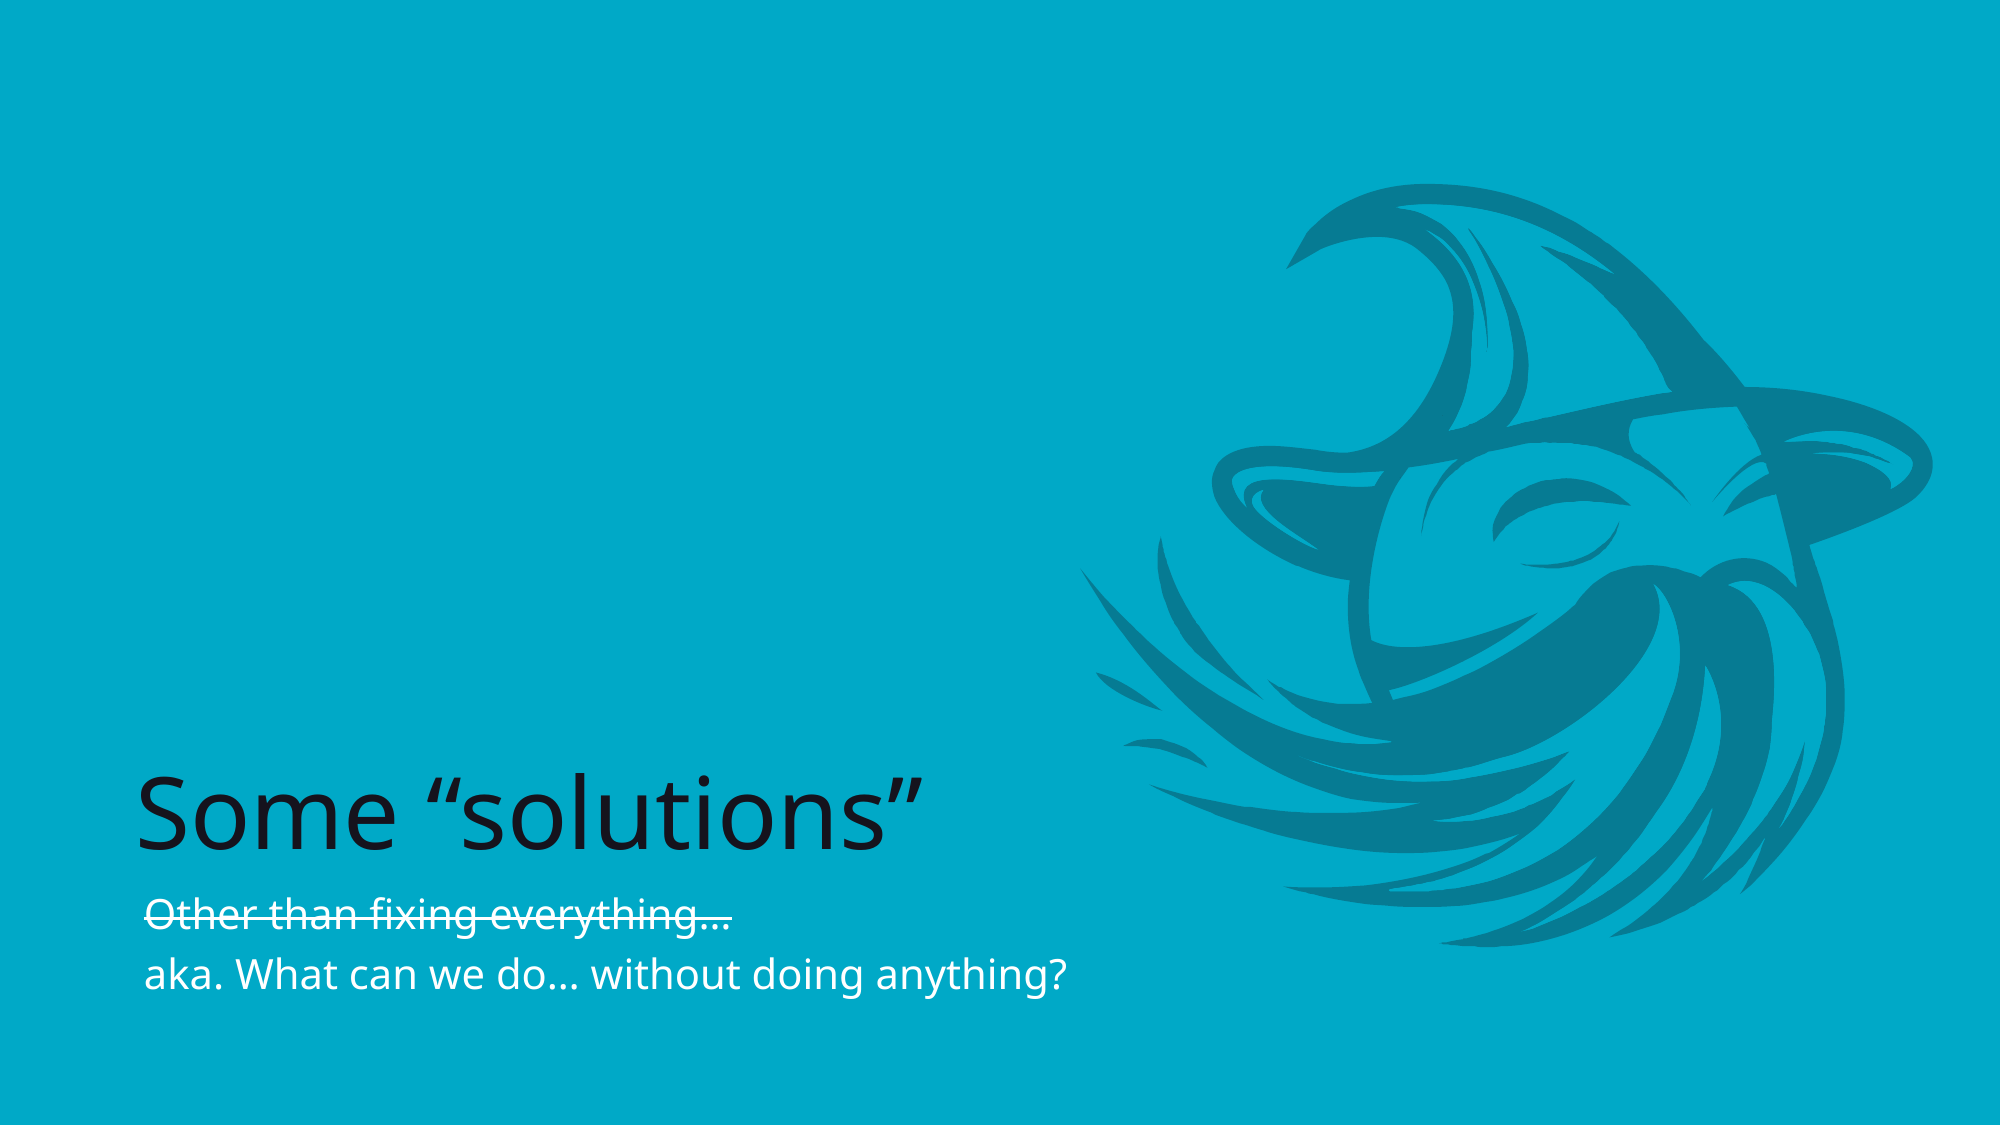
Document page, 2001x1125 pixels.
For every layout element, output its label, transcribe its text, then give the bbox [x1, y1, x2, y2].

list Some “solutions” [120, 696, 1766, 861]
list Other than fixing everything… aka. What can we do… without doing anything? [120, 861, 1766, 1014]
